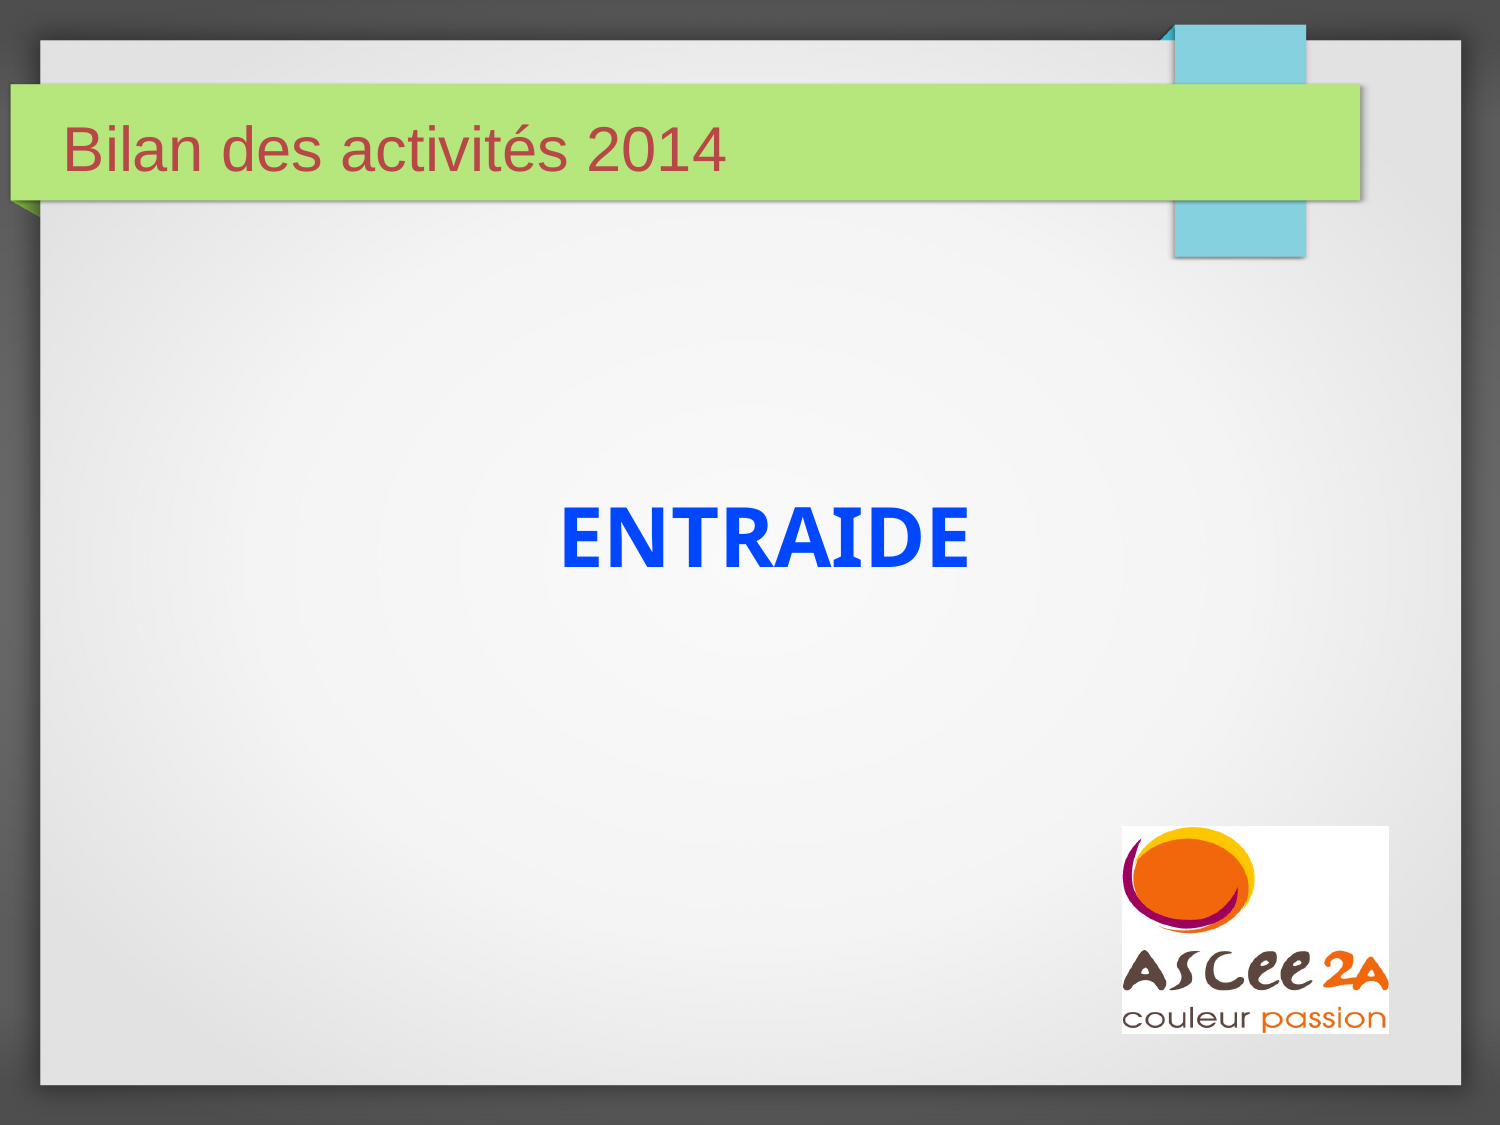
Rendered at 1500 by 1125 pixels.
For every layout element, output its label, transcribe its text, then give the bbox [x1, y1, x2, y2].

subtitle ENTRAIDE [225, 484, 1276, 926]
picture [0, 0, 1500, 1125]
title Bilan des activités 2014 [47, 59, 1323, 247]
